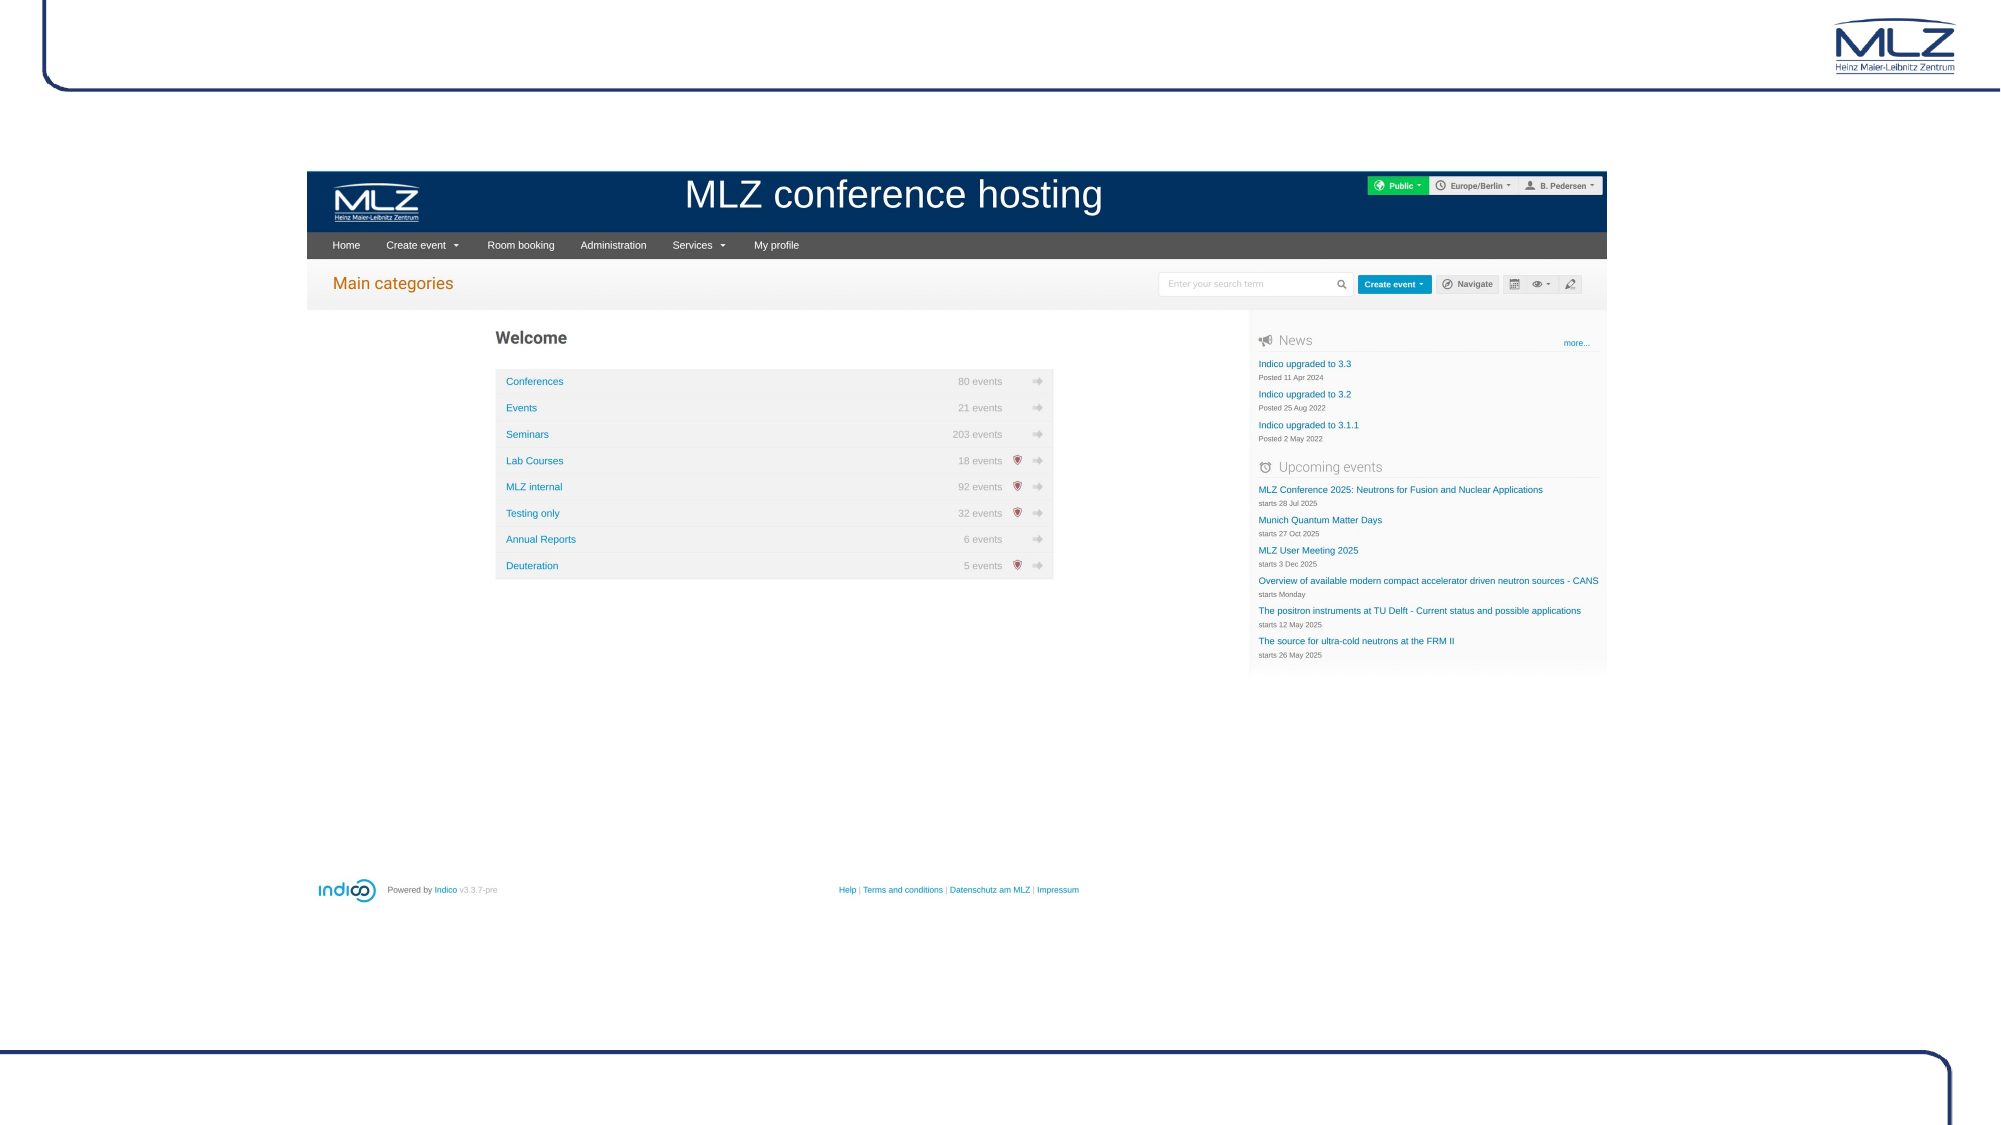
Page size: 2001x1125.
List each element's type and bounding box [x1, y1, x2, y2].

picture [0, 1050, 1953, 1125]
picture [42, 0, 2001, 92]
picture [307, 171, 1607, 910]
